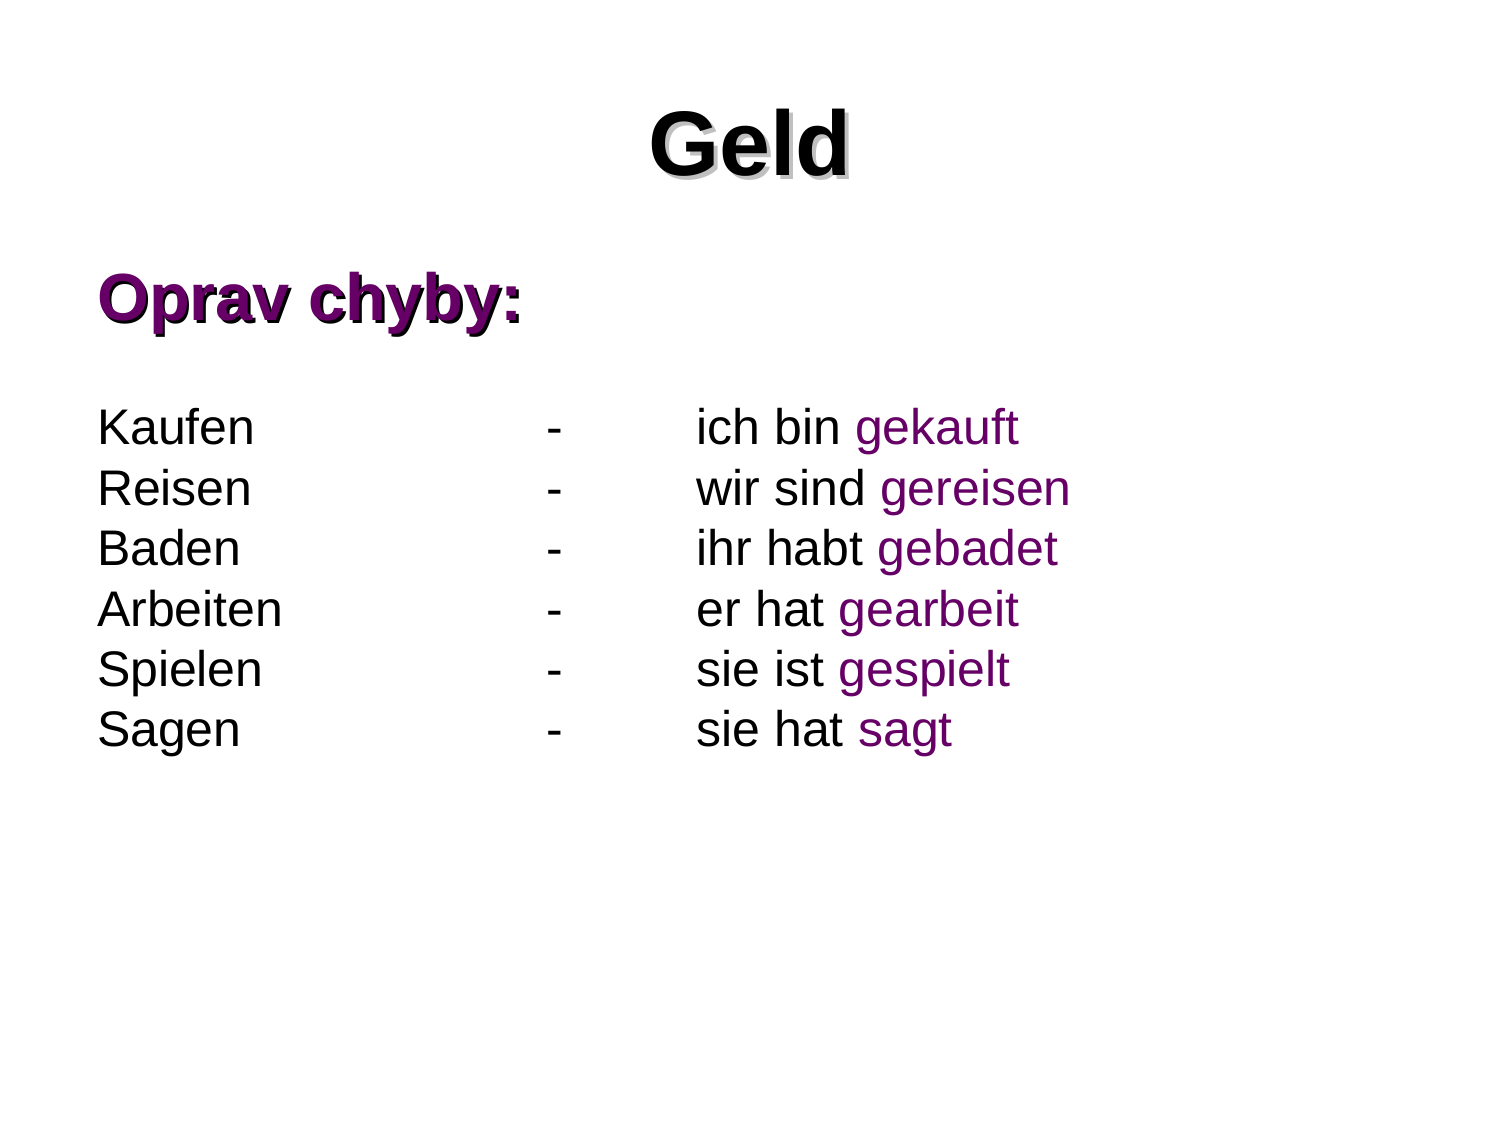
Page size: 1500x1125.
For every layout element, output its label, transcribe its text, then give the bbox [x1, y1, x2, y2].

title Geld [75, 45, 1426, 233]
list Oprav chyby: Kaufen - ich bin gekauft Reisen - wir sind gereisen Baden - ihr habt gebadet Arbeiten - er hat gearbeit Spielen - sie ist gespielt Sagen - sie hat sagt [82, 246, 1433, 989]
